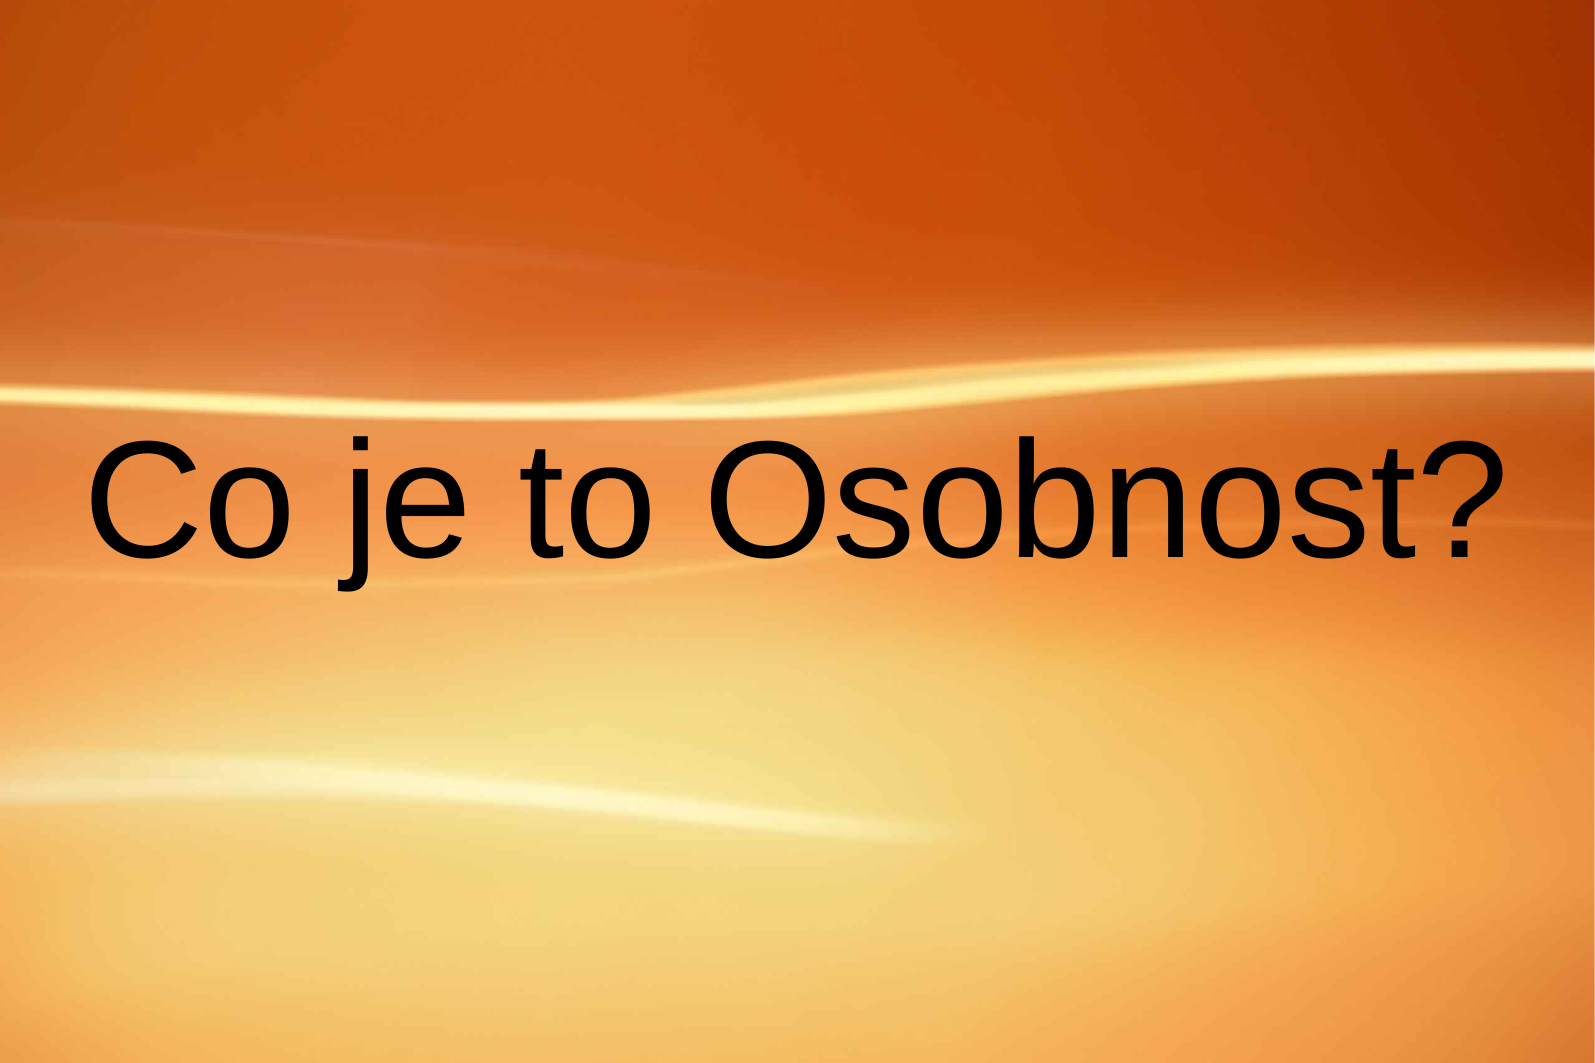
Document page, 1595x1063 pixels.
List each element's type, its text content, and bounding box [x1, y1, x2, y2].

text_box Co je to Osobnost? [79, 42, 1515, 951]
